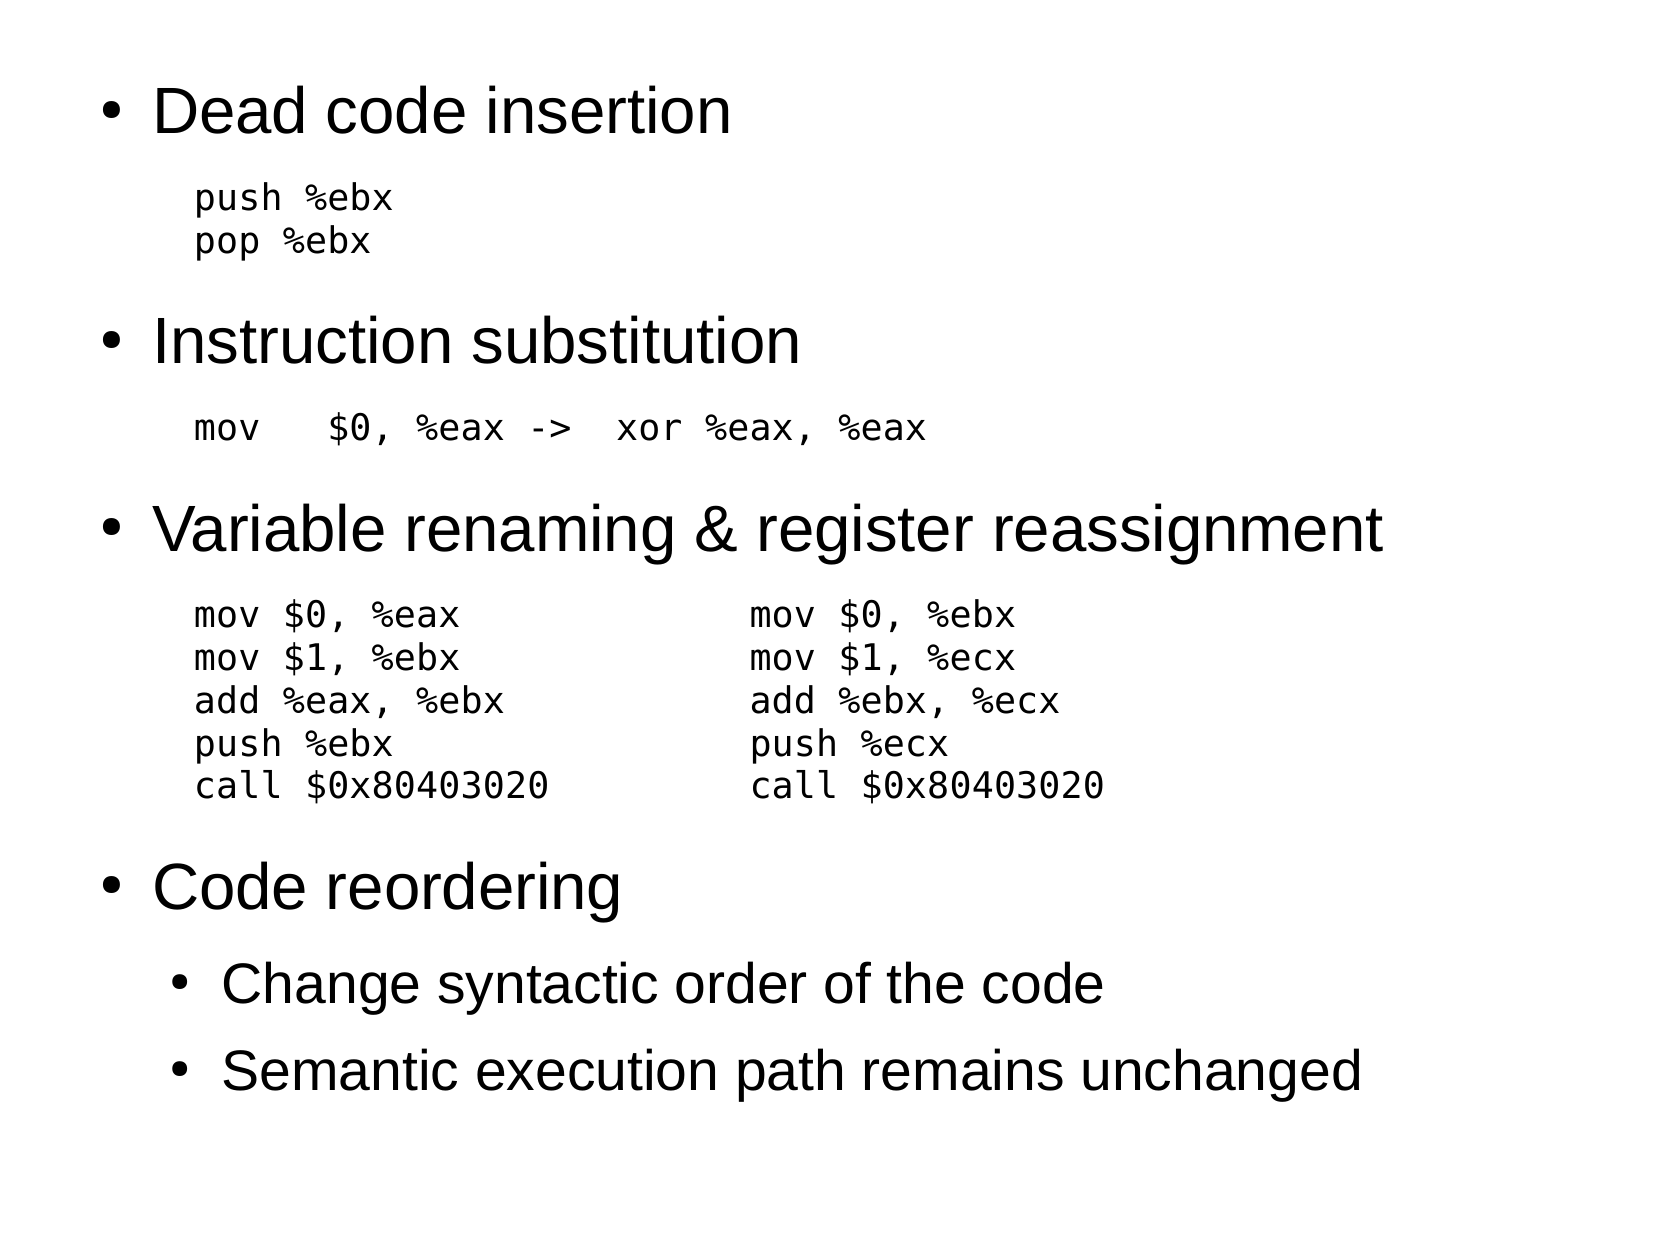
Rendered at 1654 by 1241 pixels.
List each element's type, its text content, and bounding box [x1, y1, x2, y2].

list Dead code insertion push %ebx pop %ebx Instruction substitution mov $0, %eax -> xor %eax, %eax Variable renaming & register reassignment mov $0, %eax mov $0, %ebx mov $1, %ebx mov $1, %ecx add %eax, %ebx add %ebx, %ecx push %ebx push %ecx call $0x80403020 call $0x80403020 Code reordering Change syntactic order of the code Semantic execution path remains unchanged [82, 75, 1571, 1109]
